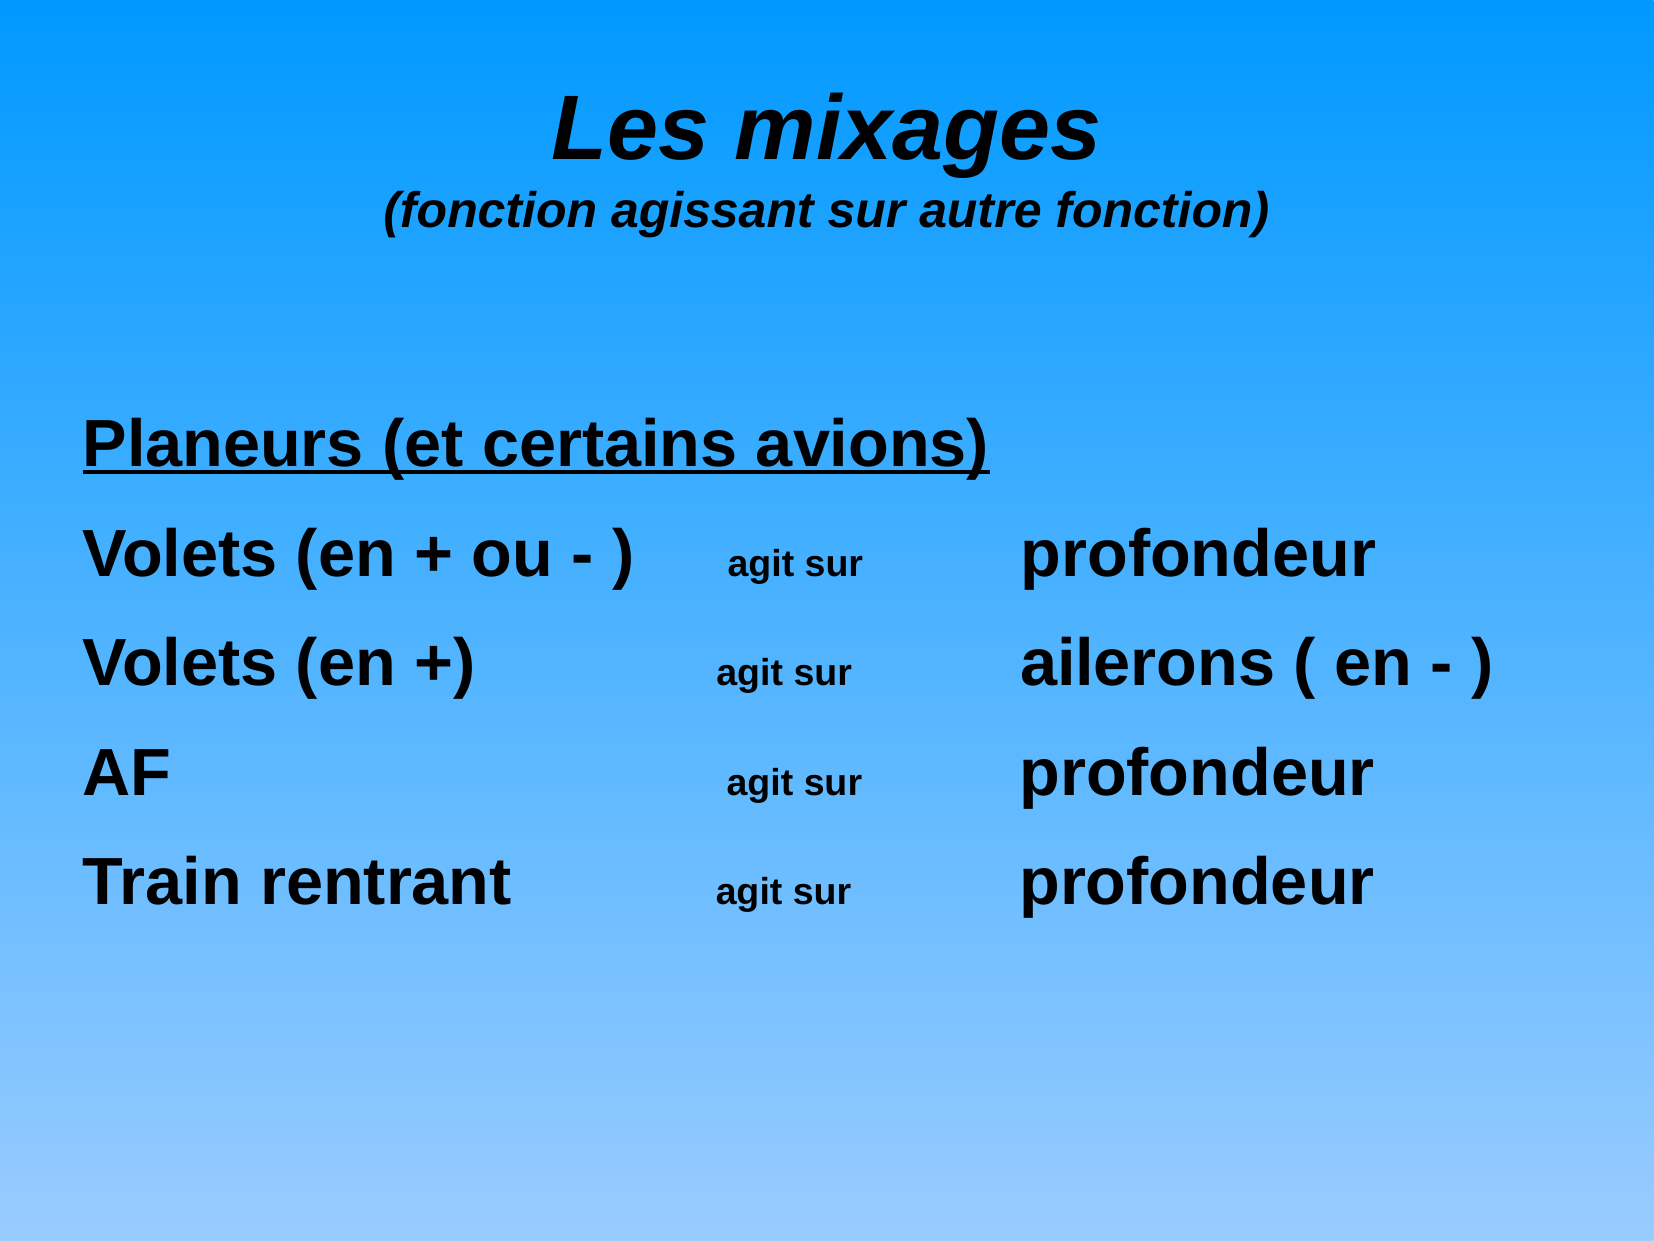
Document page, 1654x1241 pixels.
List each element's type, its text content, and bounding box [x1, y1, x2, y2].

title Les mixages (fonction agissant sur autre fonction) [82, 49, 1571, 257]
list Planeurs (et certains avions) Volets (en + ou - ) agit sur profondeur Volets (en +) agit sur ailerons ( en - ) AF agit sur profondeur Train rentrant agit sur profondeur [82, 290, 1571, 1109]
